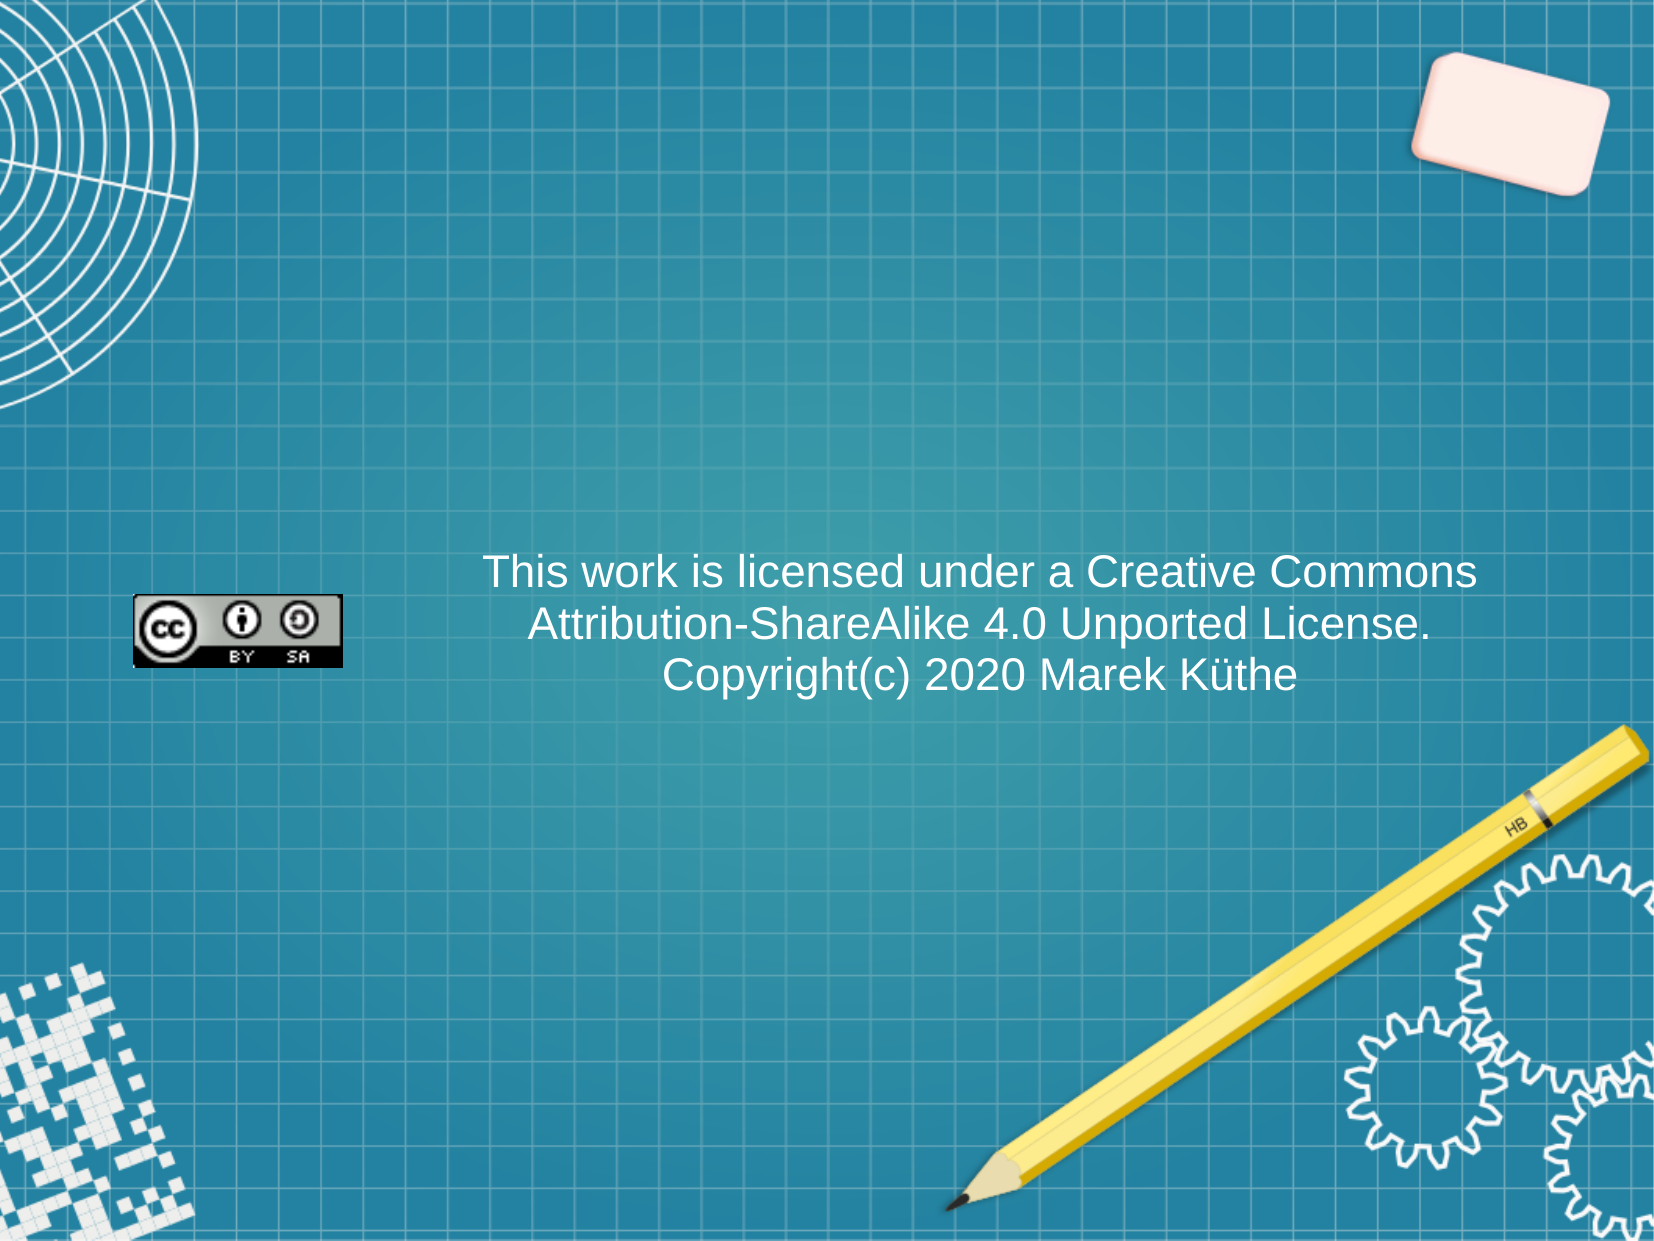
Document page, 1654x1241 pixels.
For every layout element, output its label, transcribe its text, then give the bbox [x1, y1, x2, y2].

title This work is licensed under a Creative Commons Attribution-ShareAlike 4.0 Unported License. Copyright(c) 2020 Marek Küthe [389, 519, 1571, 727]
picture [0, 0, 1654, 1241]
